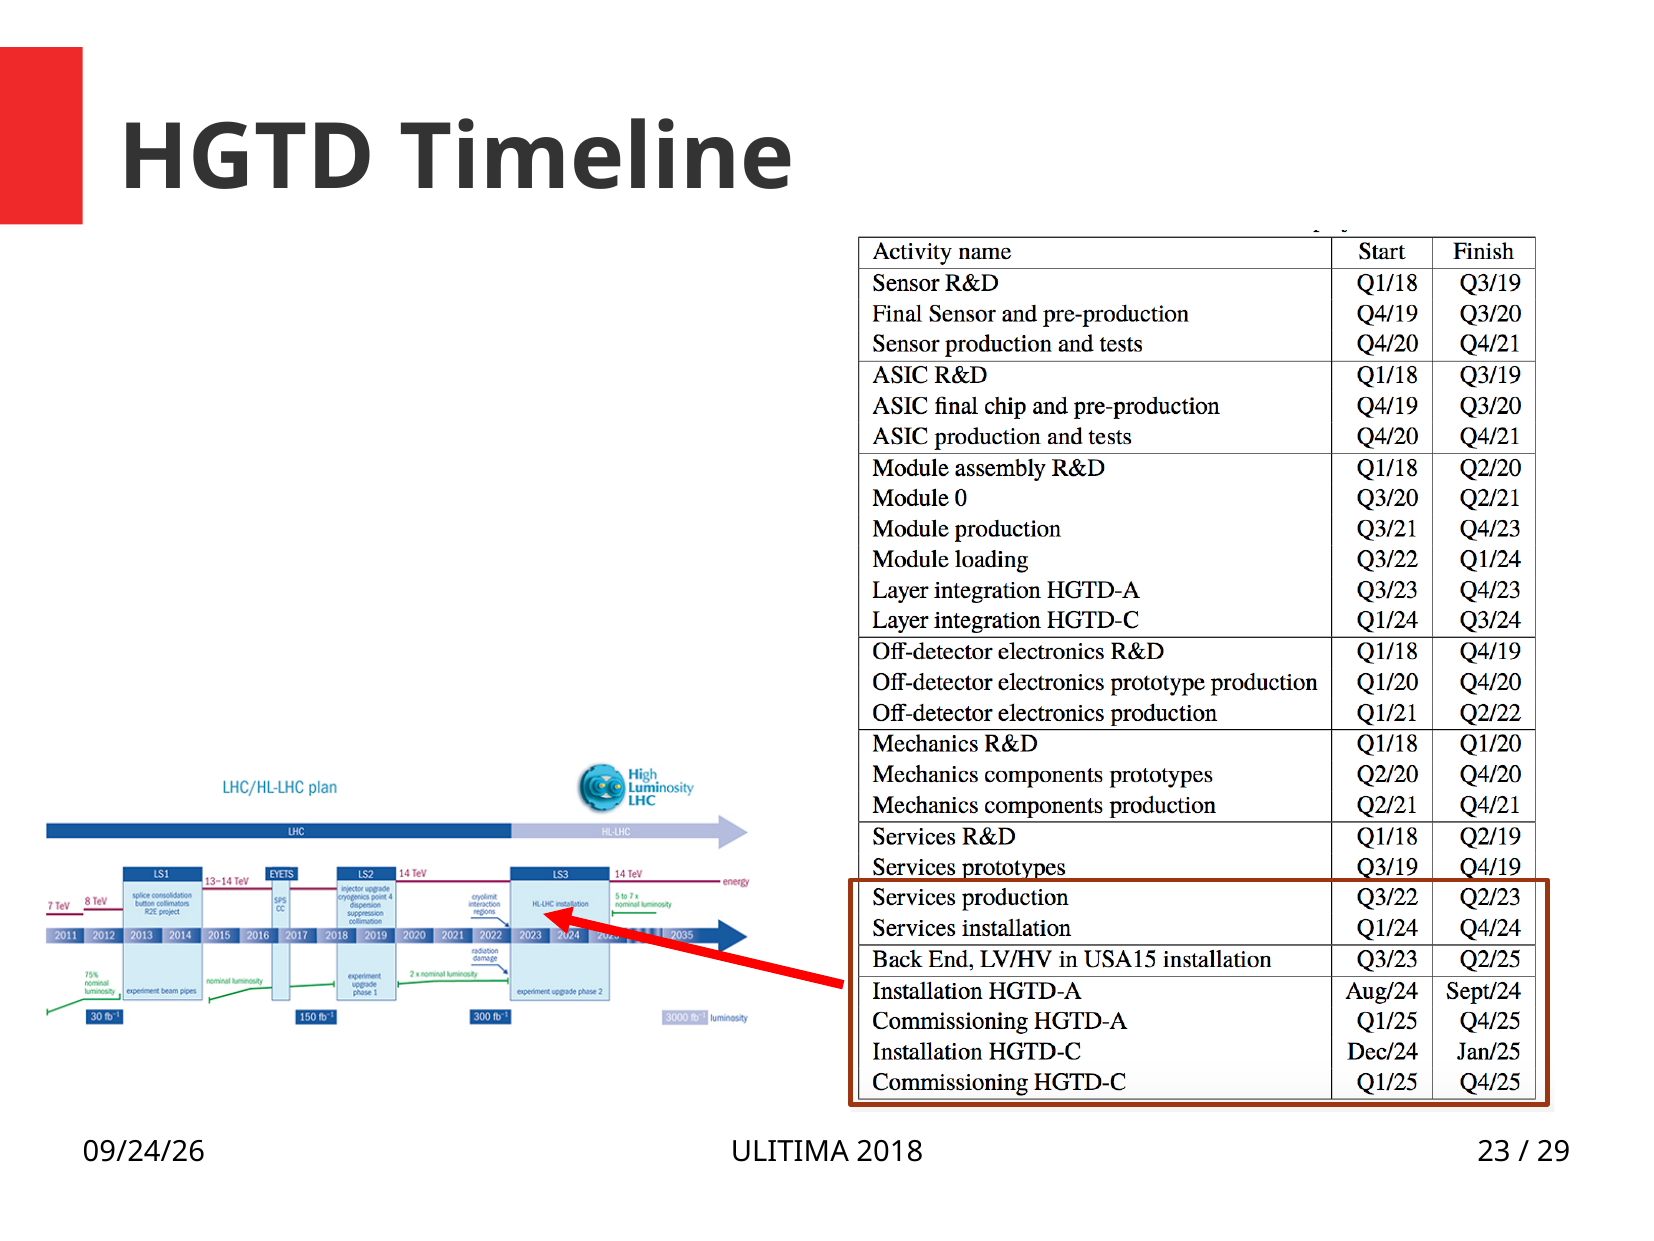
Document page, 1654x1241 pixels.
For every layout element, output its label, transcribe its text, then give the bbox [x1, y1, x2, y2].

picture [850, 230, 1555, 1112]
picture [40, 756, 756, 1034]
title HGTD Timeline [118, 49, 1571, 257]
picture [853, 882, 1545, 1102]
